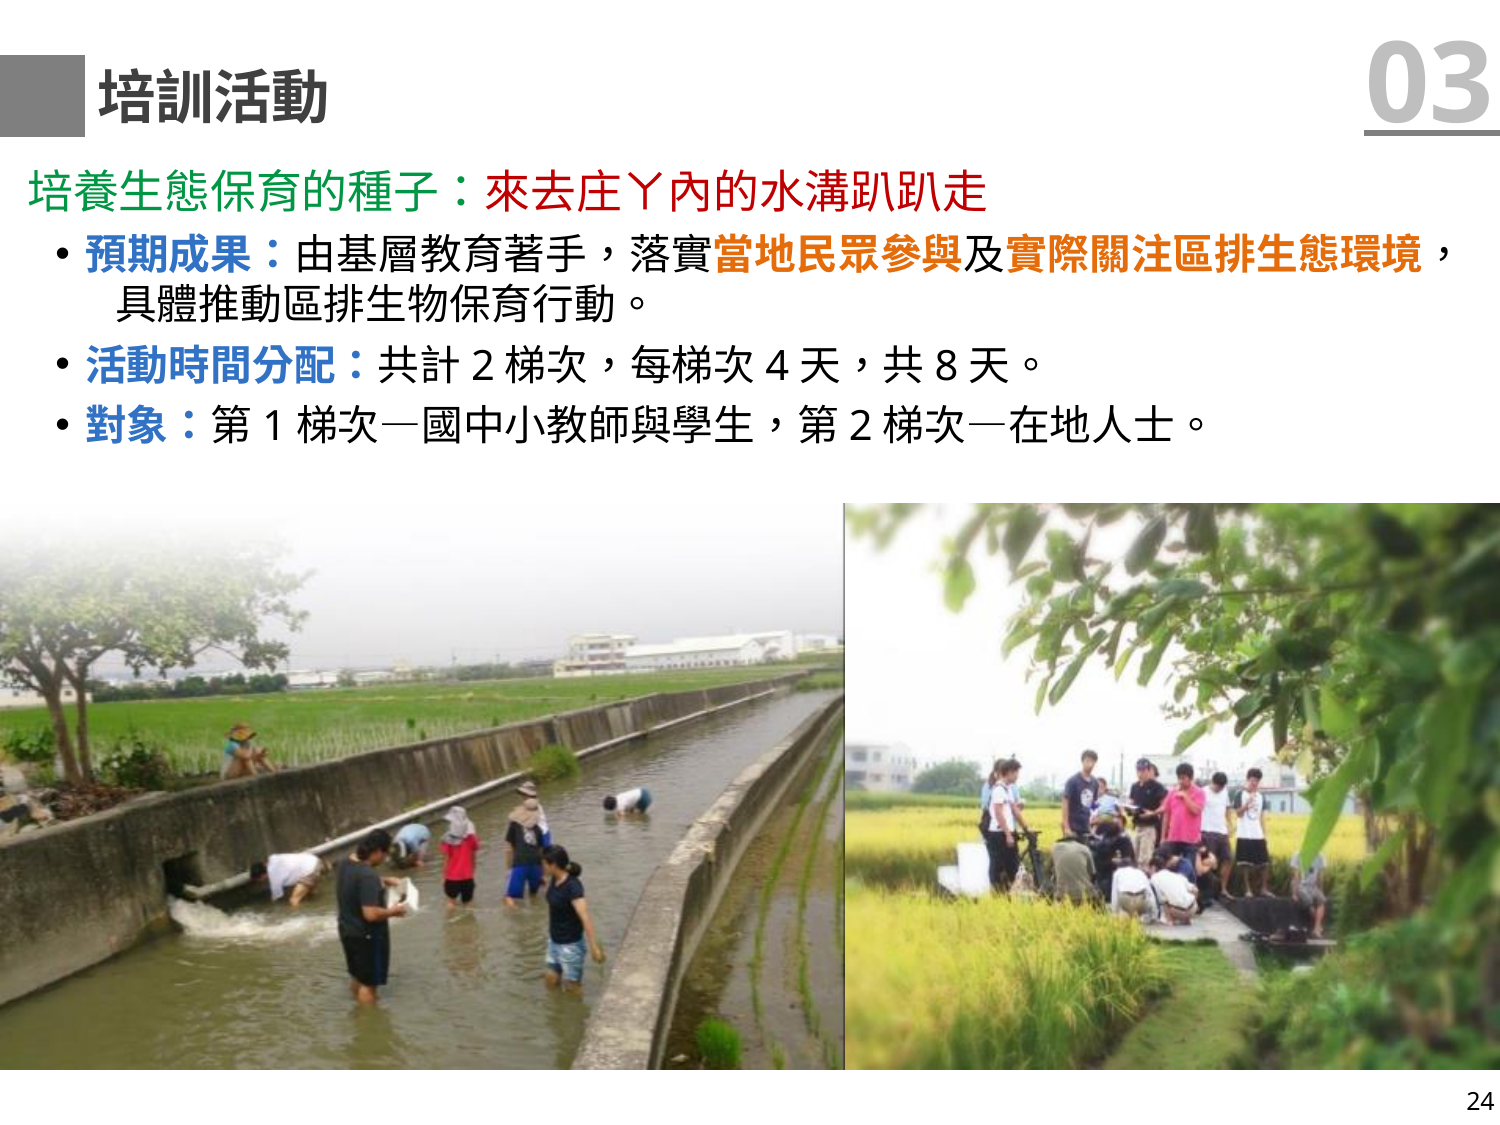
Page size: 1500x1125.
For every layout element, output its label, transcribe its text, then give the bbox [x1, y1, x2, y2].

text_box 24 [1451, 1077, 1500, 1125]
picture [0, 503, 1500, 1070]
text_box 培養生態保育的種子：來去庄ㄚ內的水溝趴趴走 預期成果：由基層教育著手，落實當地民眾參與及實際關注區排生態環境，具體推動區排生物保育行動。 活動時間分配：共計2梯次，每梯次4天，共8天。 對象：第1梯次—國中小教師與學生，第2梯次—在地人士。 [12, 155, 1481, 503]
title 培訓活動 [82, 49, 1426, 142]
